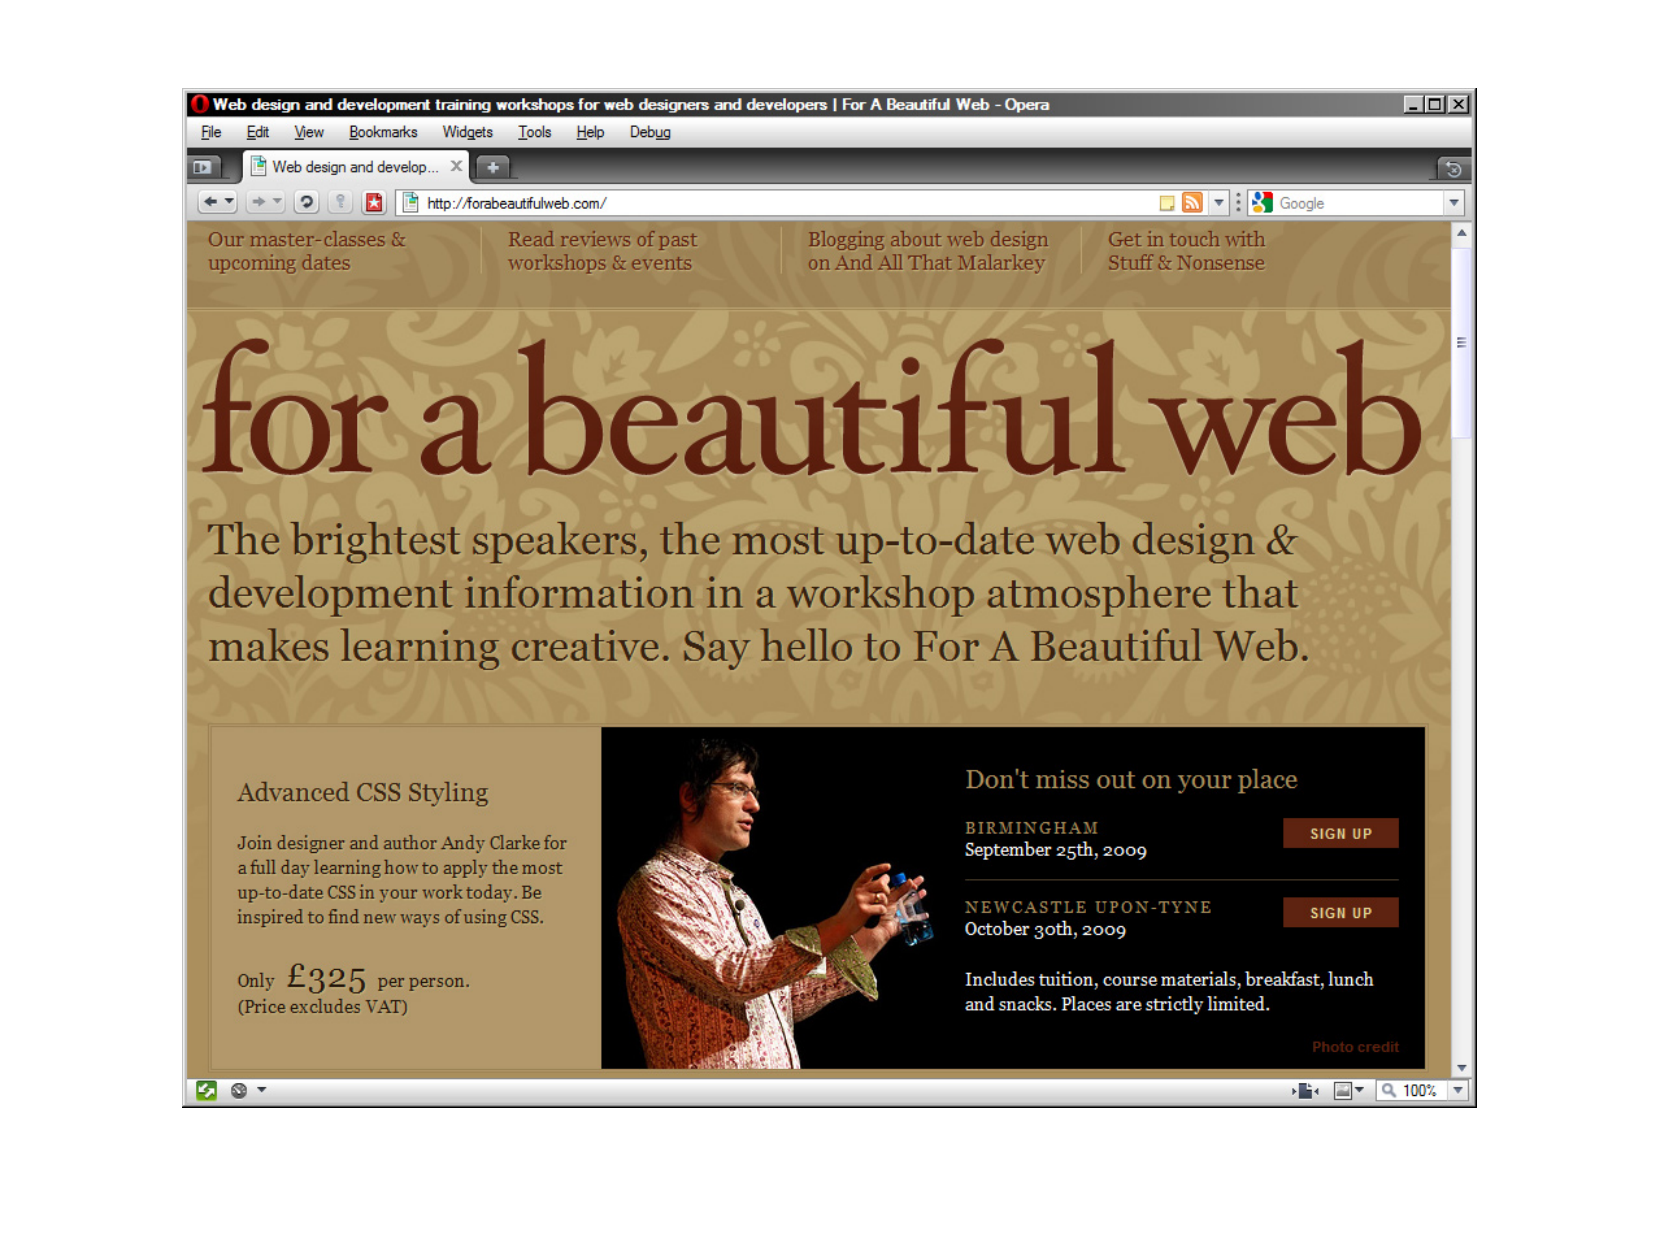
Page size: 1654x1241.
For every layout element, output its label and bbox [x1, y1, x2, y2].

picture [182, 88, 1477, 1108]
